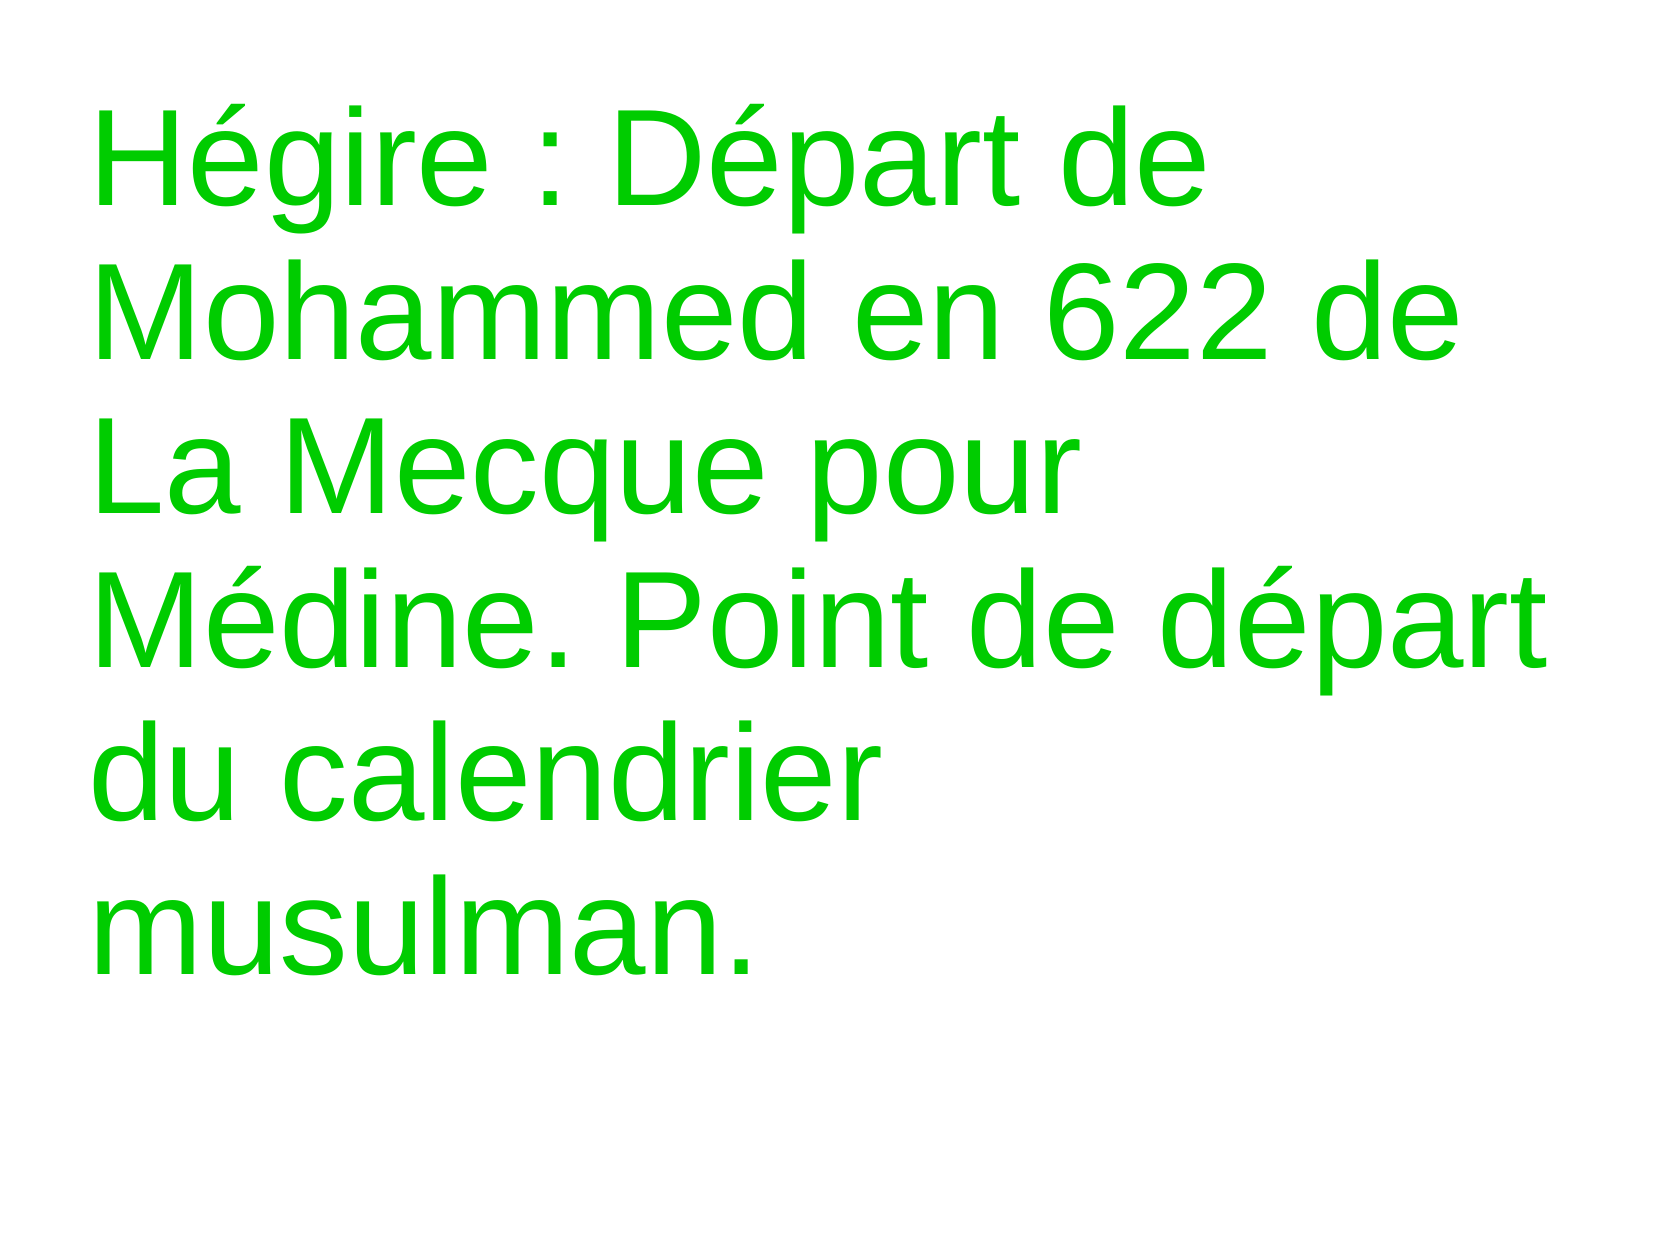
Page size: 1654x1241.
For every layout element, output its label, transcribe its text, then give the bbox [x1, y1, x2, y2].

title Hégire : Départ de Mohammed en 622 de La Mecque pour Médine. Point de départ du calendrier musulman. [88, 81, 1577, 1004]
